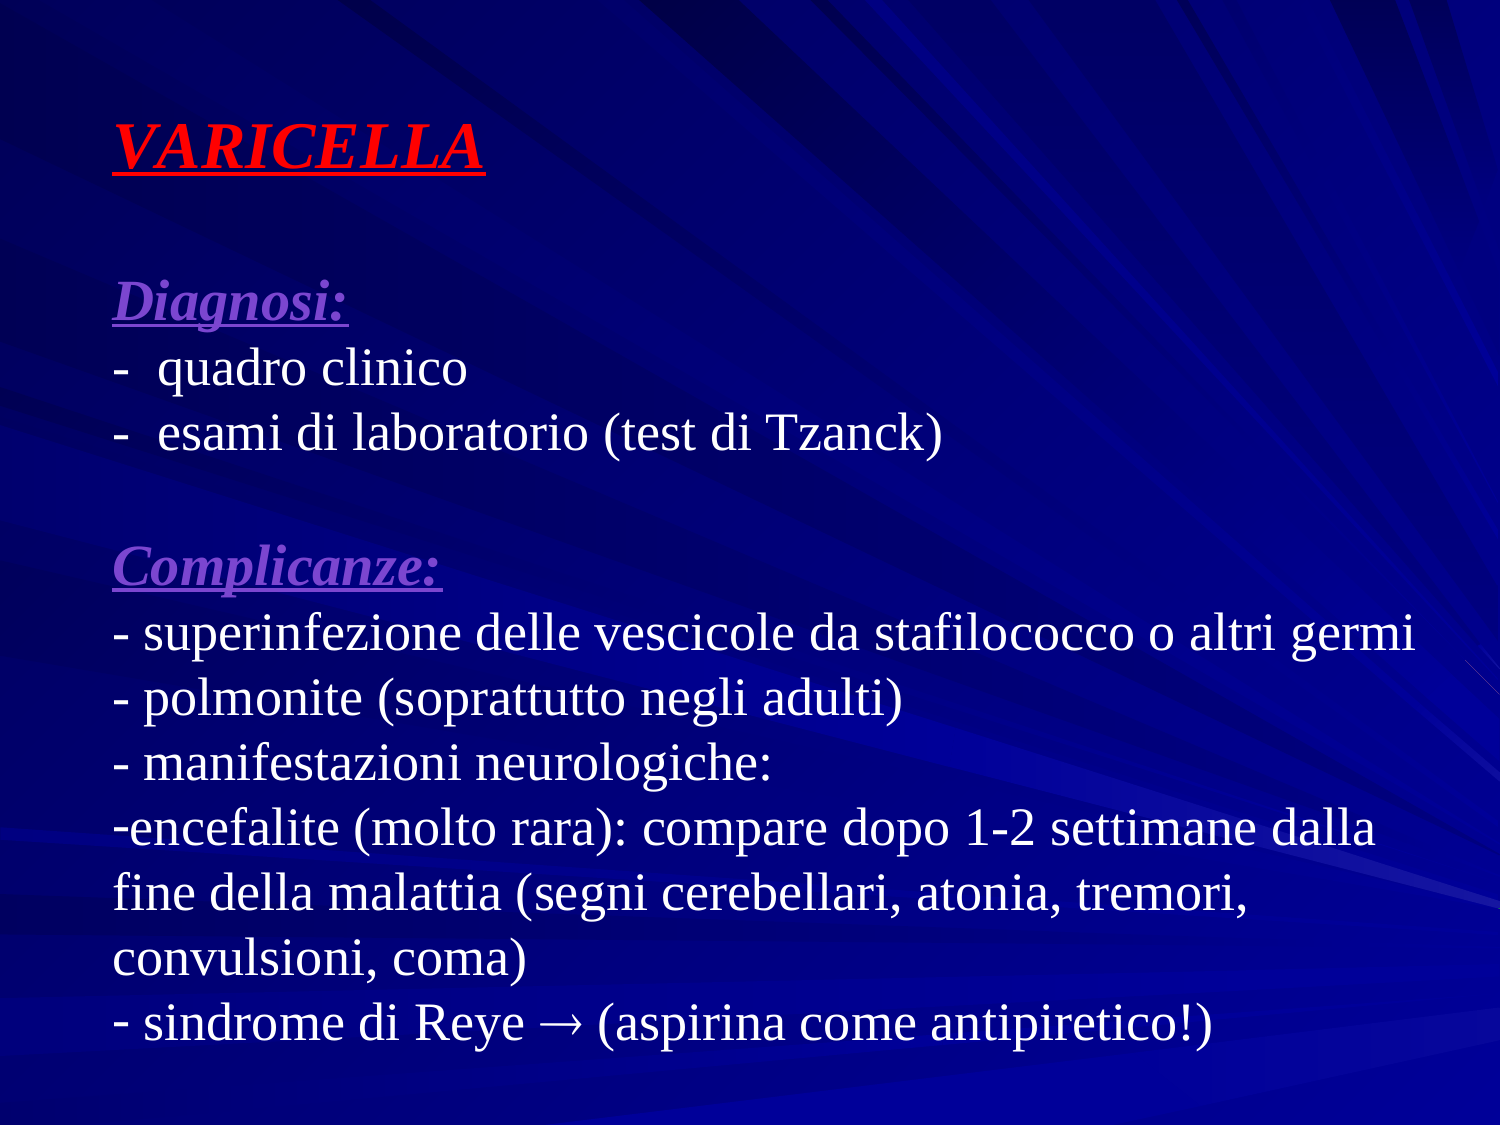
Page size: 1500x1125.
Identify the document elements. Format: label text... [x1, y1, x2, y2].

text_box VARICELLA Diagnosi: - quadro clinico - esami di laboratorio (test di Tzanck) Complicanze: - superinfezione delle vescicole da stafilococco o altri germi - polmonite (soprattutto negli adulti) - manifestazioni neurologiche: encefalite (molto rara): compare dopo 1-2 settimane dalla fine della malattia (segni cerebellari, atonia, tremori, convulsioni, coma) sindrome di Reye  (aspirina come antipiretico!) [97, 94, 1500, 1125]
